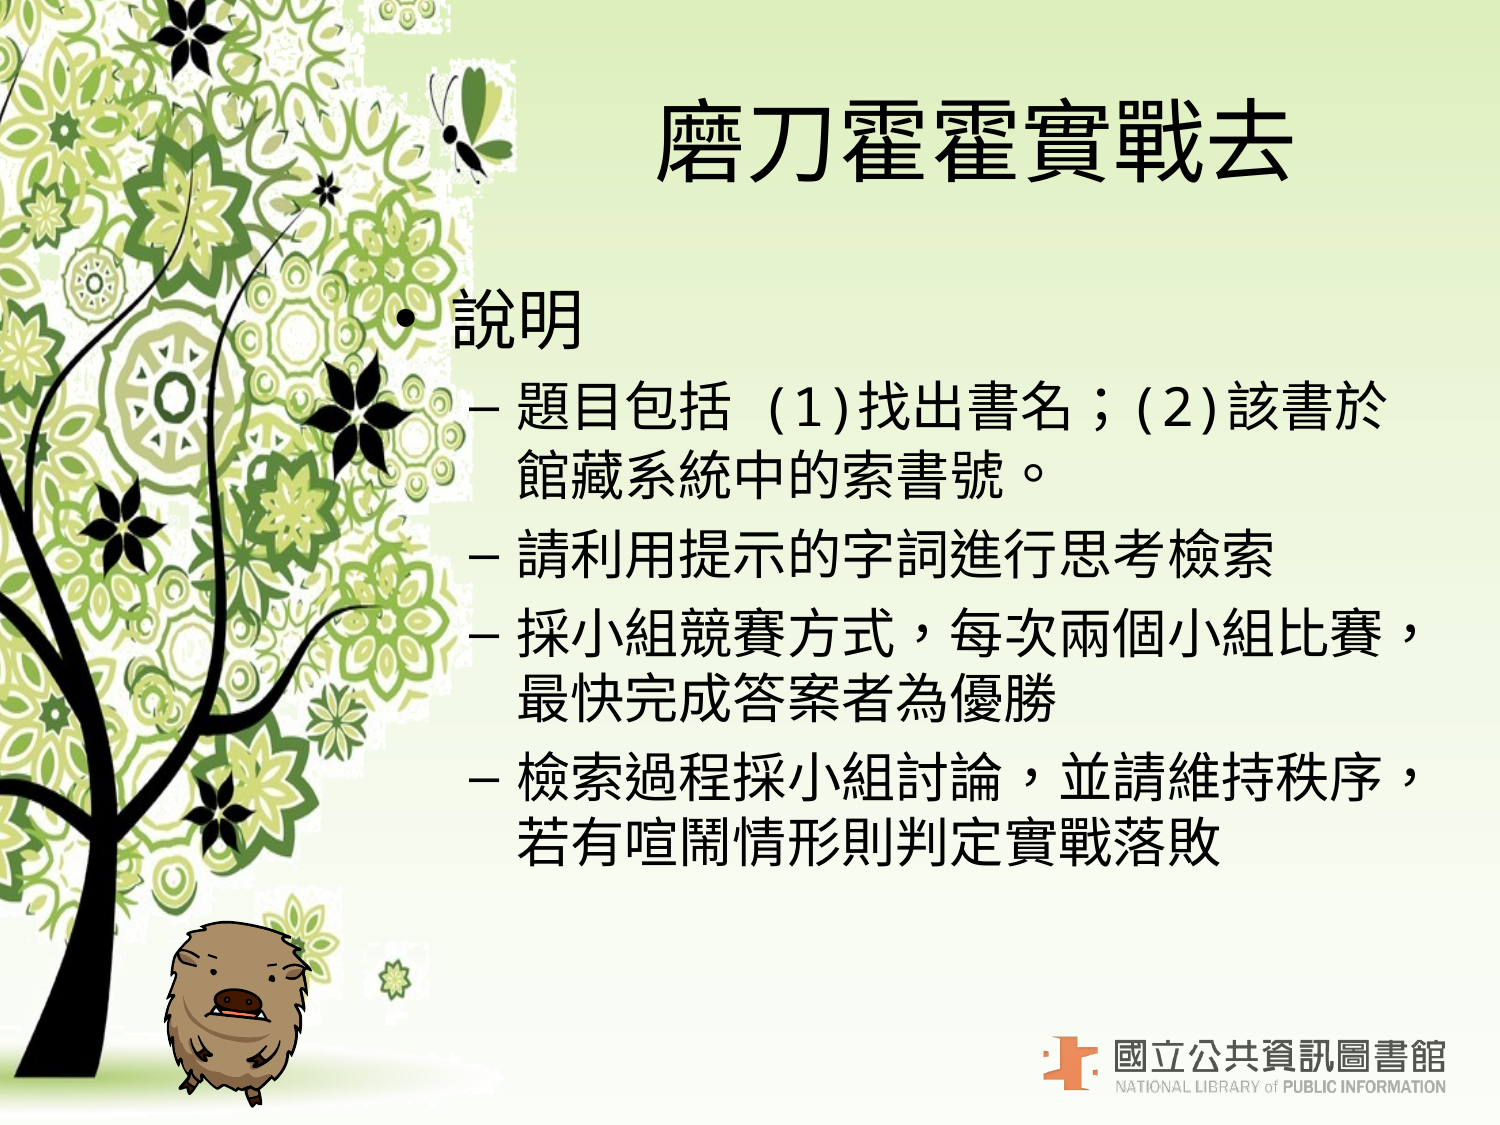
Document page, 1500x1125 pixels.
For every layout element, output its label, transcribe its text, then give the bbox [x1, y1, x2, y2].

list 說明 題目包括 (1)找出書名；(2)該書於館藏系統中的索書號。 請利用提示的字詞進行思考檢索 採小組競賽方式，每次兩個小組比賽，最快完成答案者為優勝 檢索過程採小組討論，並請維持秩序，若有喧鬧情形則判定實戰落敗 [386, 262, 1426, 1005]
text_box [581, 0, 1500, 1125]
title 磨刀霍霍實戰去 [527, 45, 1426, 233]
picture [0, 0, 581, 1125]
